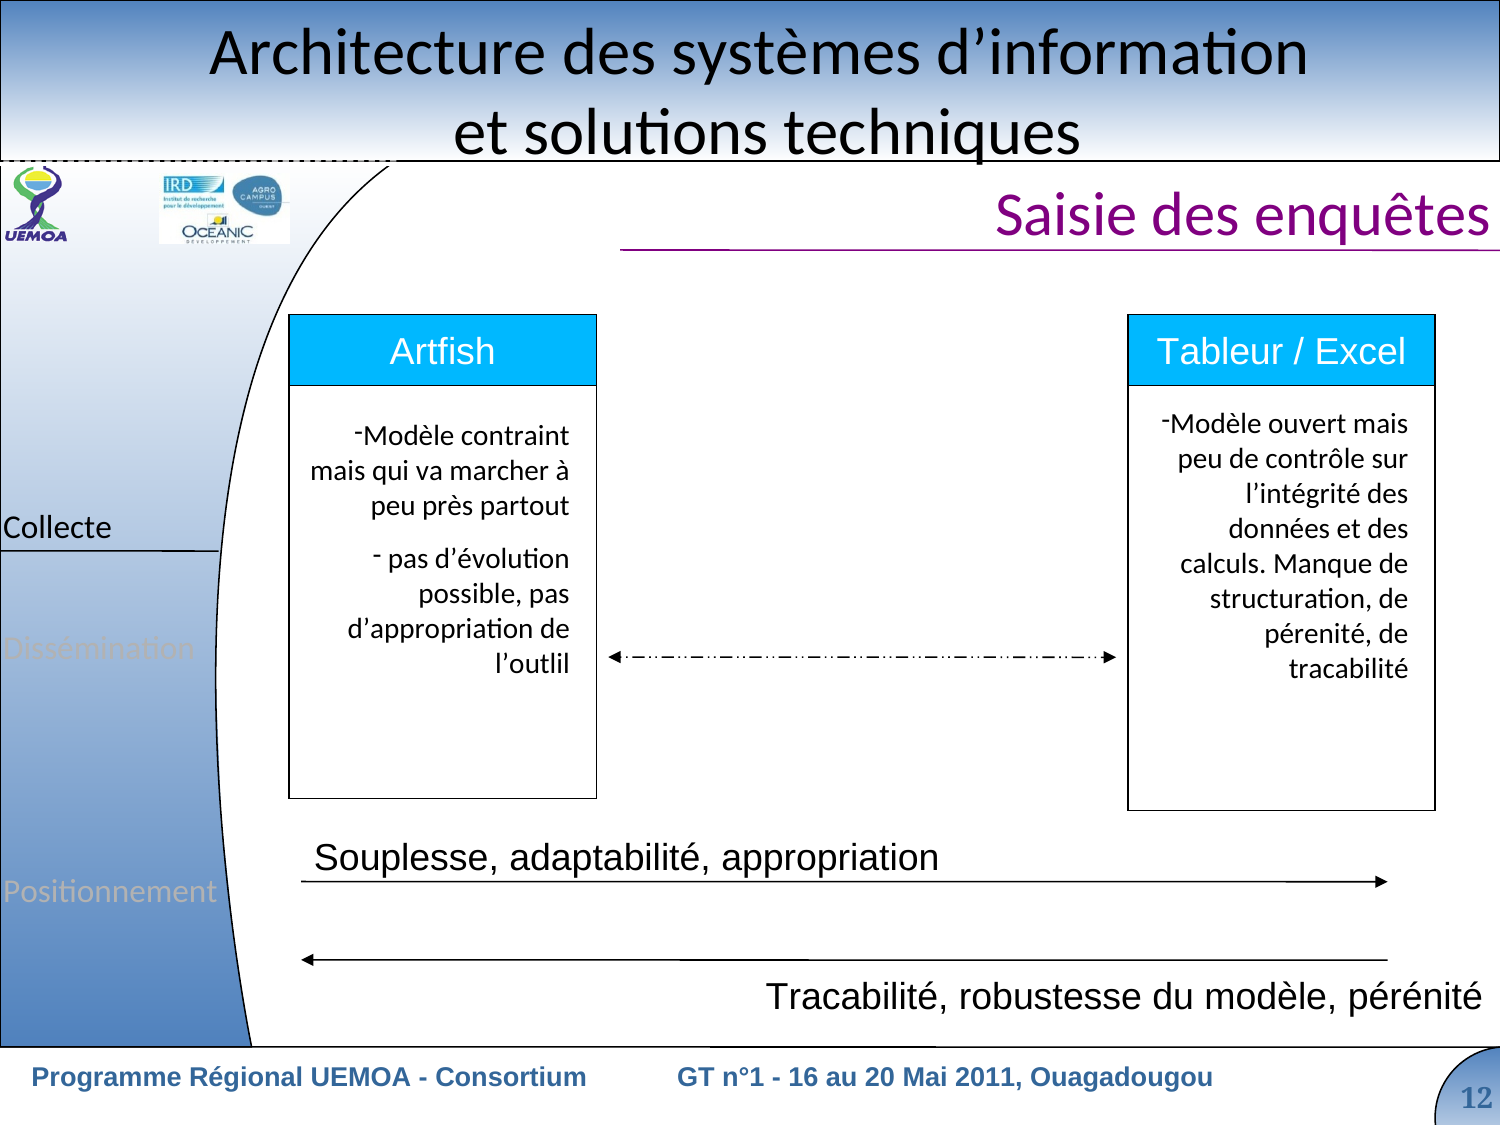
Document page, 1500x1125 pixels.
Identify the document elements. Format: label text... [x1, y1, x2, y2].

text_box Modèle contraint mais qui va marcher à peu près partout pas d’évolution possible, pas d’appropriation de l’outlil [289, 408, 585, 741]
text_box Tableur / Excel [1128, 314, 1436, 386]
text_box Collecte Dissémination Positionnement [0, 497, 314, 1039]
text_box Modèle ouvert mais peu de contrôle sur l’intégrité des données et des calculs. Manque de structuration, de pérenité, de tracabilité [1128, 397, 1424, 693]
text_box Tracabilité, robustesse du modèle, pérénité [750, 964, 1498, 1025]
text_box Souplesse, adaptabilité, appropriation [314, 825, 955, 886]
picture [0, 166, 73, 244]
text_box Architecture des systèmes d’information et solutions techniques [53, 0, 1483, 161]
text_box Artfish [289, 314, 597, 386]
picture [159, 173, 265, 244]
text_box Saisie des enquêtes [265, 165, 1500, 256]
